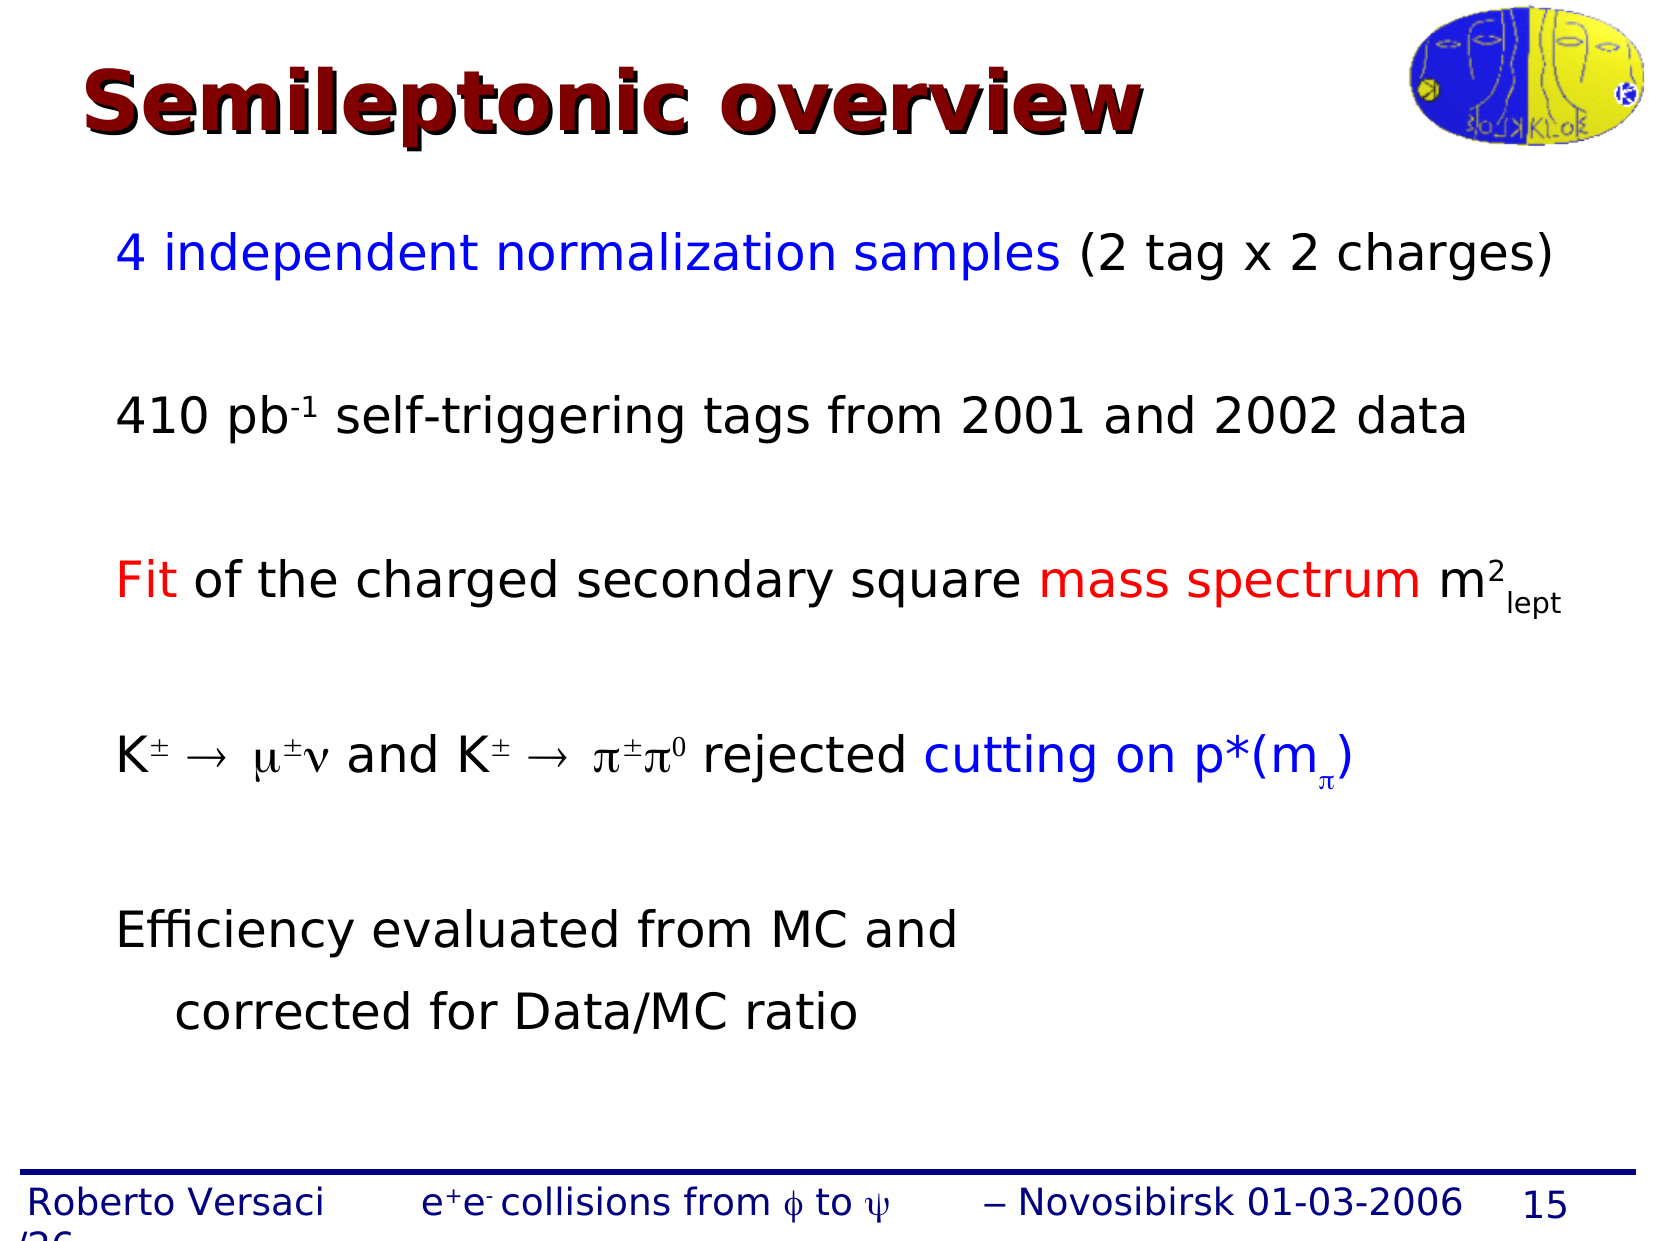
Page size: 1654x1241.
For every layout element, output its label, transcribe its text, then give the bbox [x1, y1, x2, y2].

picture [1398, 0, 1654, 151]
text_box 4 independent normalization samples (2 tag x 2 charges) 410 pb-1 self-triggering tags from 2001 and 2002 data Fit of the charged secondary square mass spectrum m2lept K ® mn and K ® pp0 rejected cutting on p*(mp) Efficiency evaluated from MC and corrected for Data/MC ratio [84, 216, 1562, 1055]
text_box Semileptonic overview [65, 45, 1160, 158]
